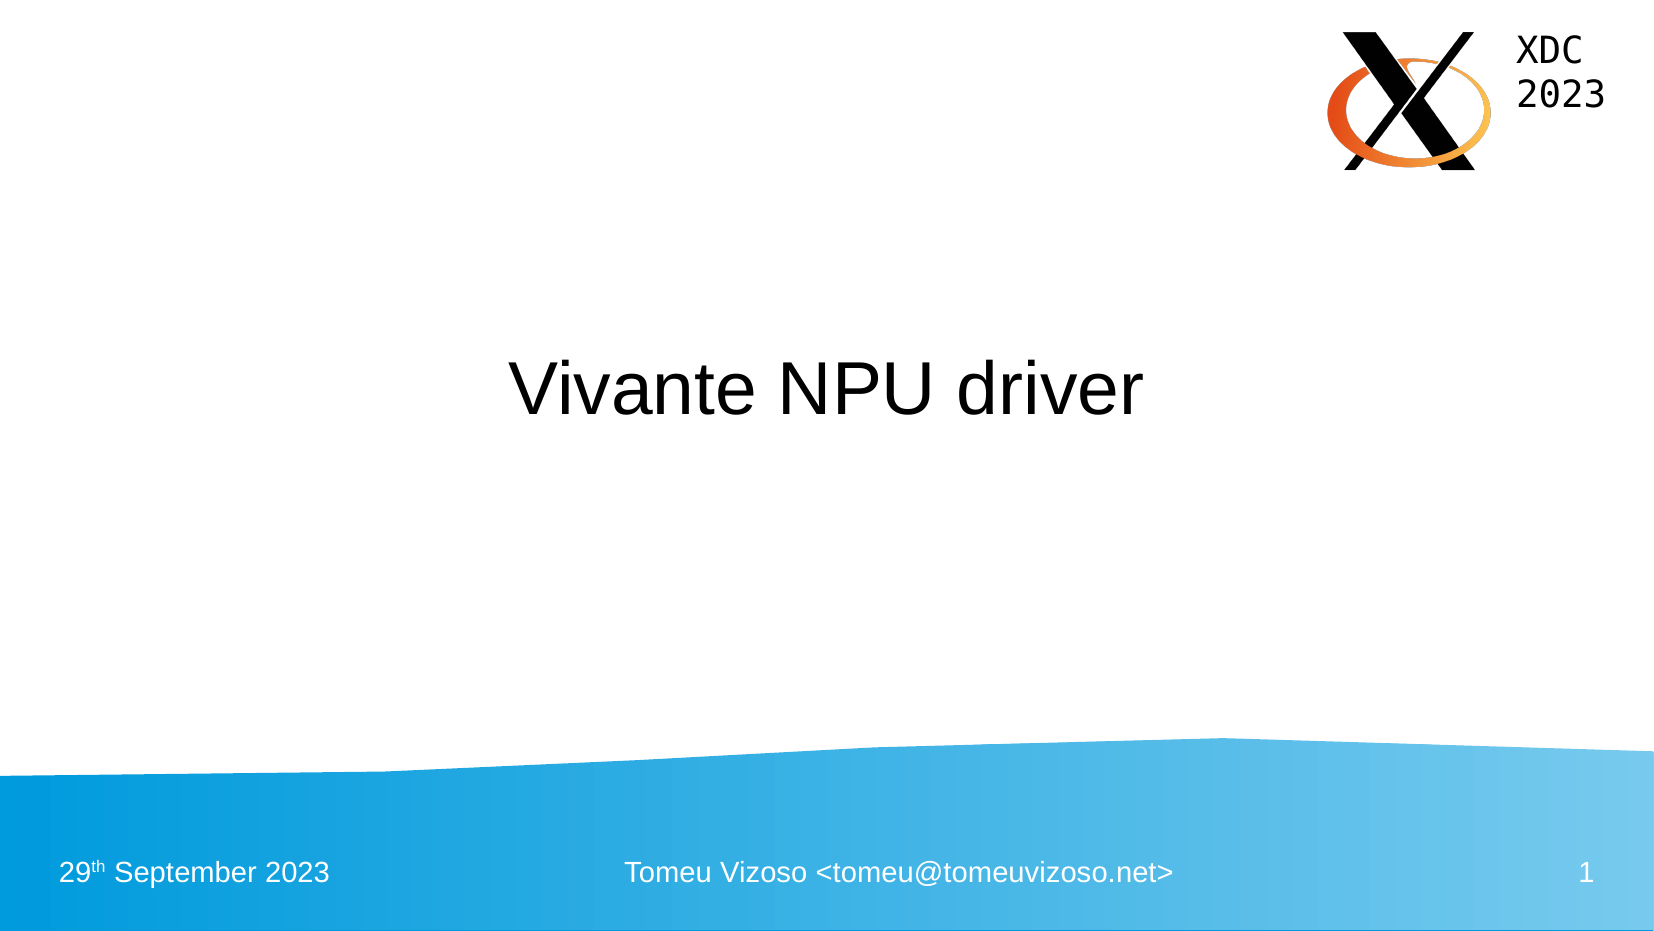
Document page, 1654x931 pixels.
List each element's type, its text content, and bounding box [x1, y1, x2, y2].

title Vivante NPU driver [88, 109, 1565, 668]
picture [1312, 23, 1506, 109]
